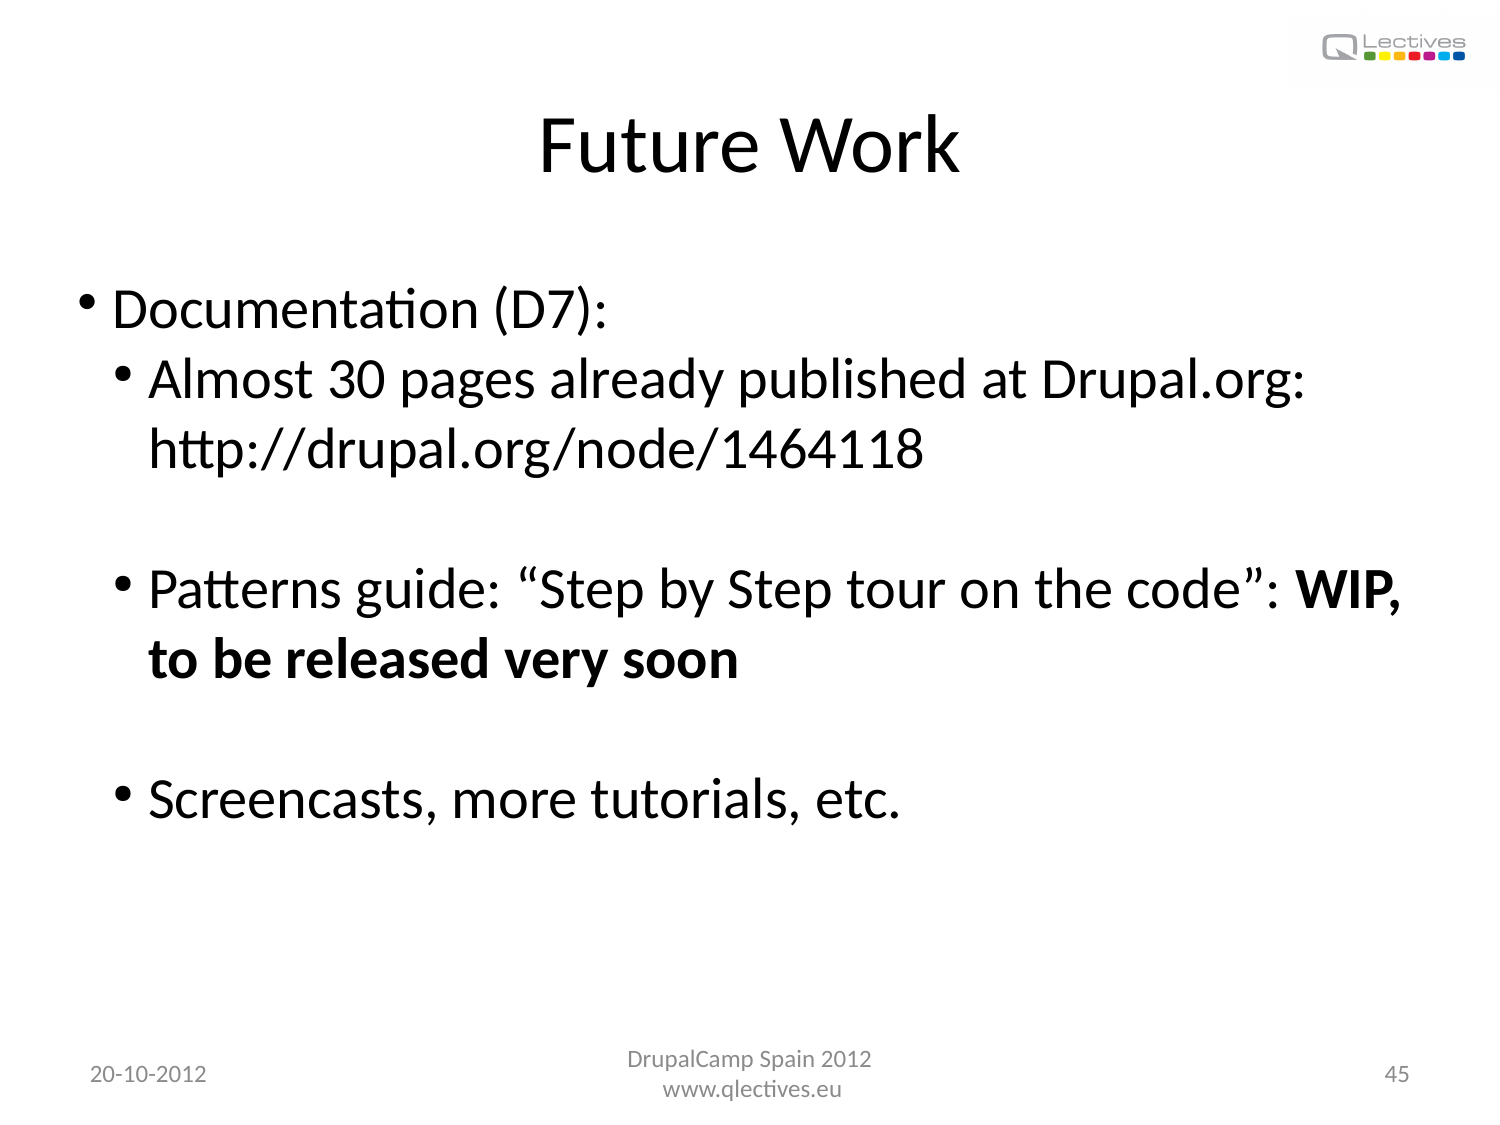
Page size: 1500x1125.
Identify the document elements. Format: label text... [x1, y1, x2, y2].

text_box Documentation (D7): Almost 30 pages already published at Drupal.org: http://drupal.org/node/1464118 Patterns guide: “Step by Step tour on the code”: WIP, to be released very soon Screencasts, more tutorials, etc. [62, 262, 1425, 1005]
text_box 20-10-2012 [74, 1042, 425, 1103]
text_box Future Work [75, 45, 1425, 233]
picture [1288, 9, 1500, 90]
text_box <number> [1074, 1042, 1425, 1103]
text_box DrupalCamp Spain 2012 www.qlectives.eu [512, 1042, 988, 1103]
